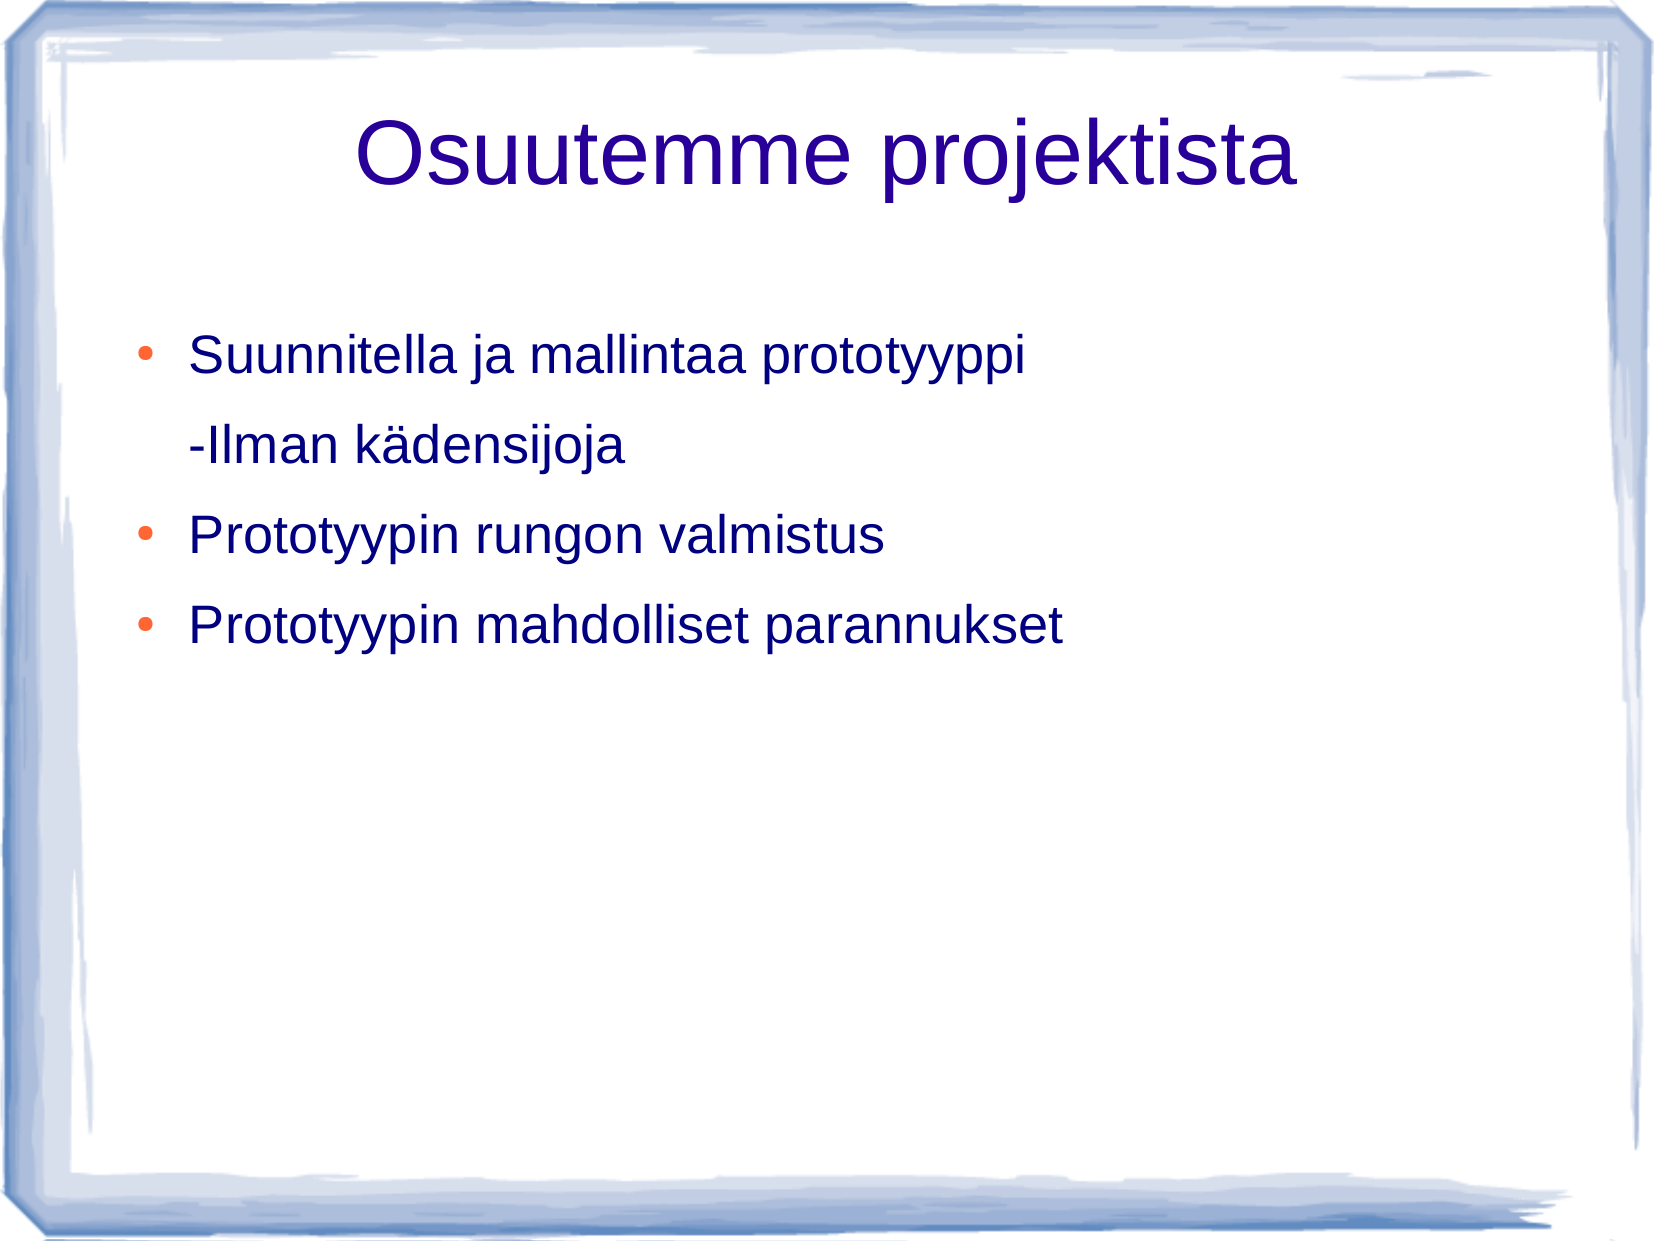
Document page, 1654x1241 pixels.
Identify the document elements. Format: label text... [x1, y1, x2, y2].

picture [0, 0, 1654, 1241]
list Suunnitella ja mallintaa prototyyppi -Ilman kädensijoja Prototyypin rungon valmistus Prototyypin mahdolliset parannukset [118, 324, 1571, 990]
title Osuutemme projektista [82, 56, 1571, 250]
